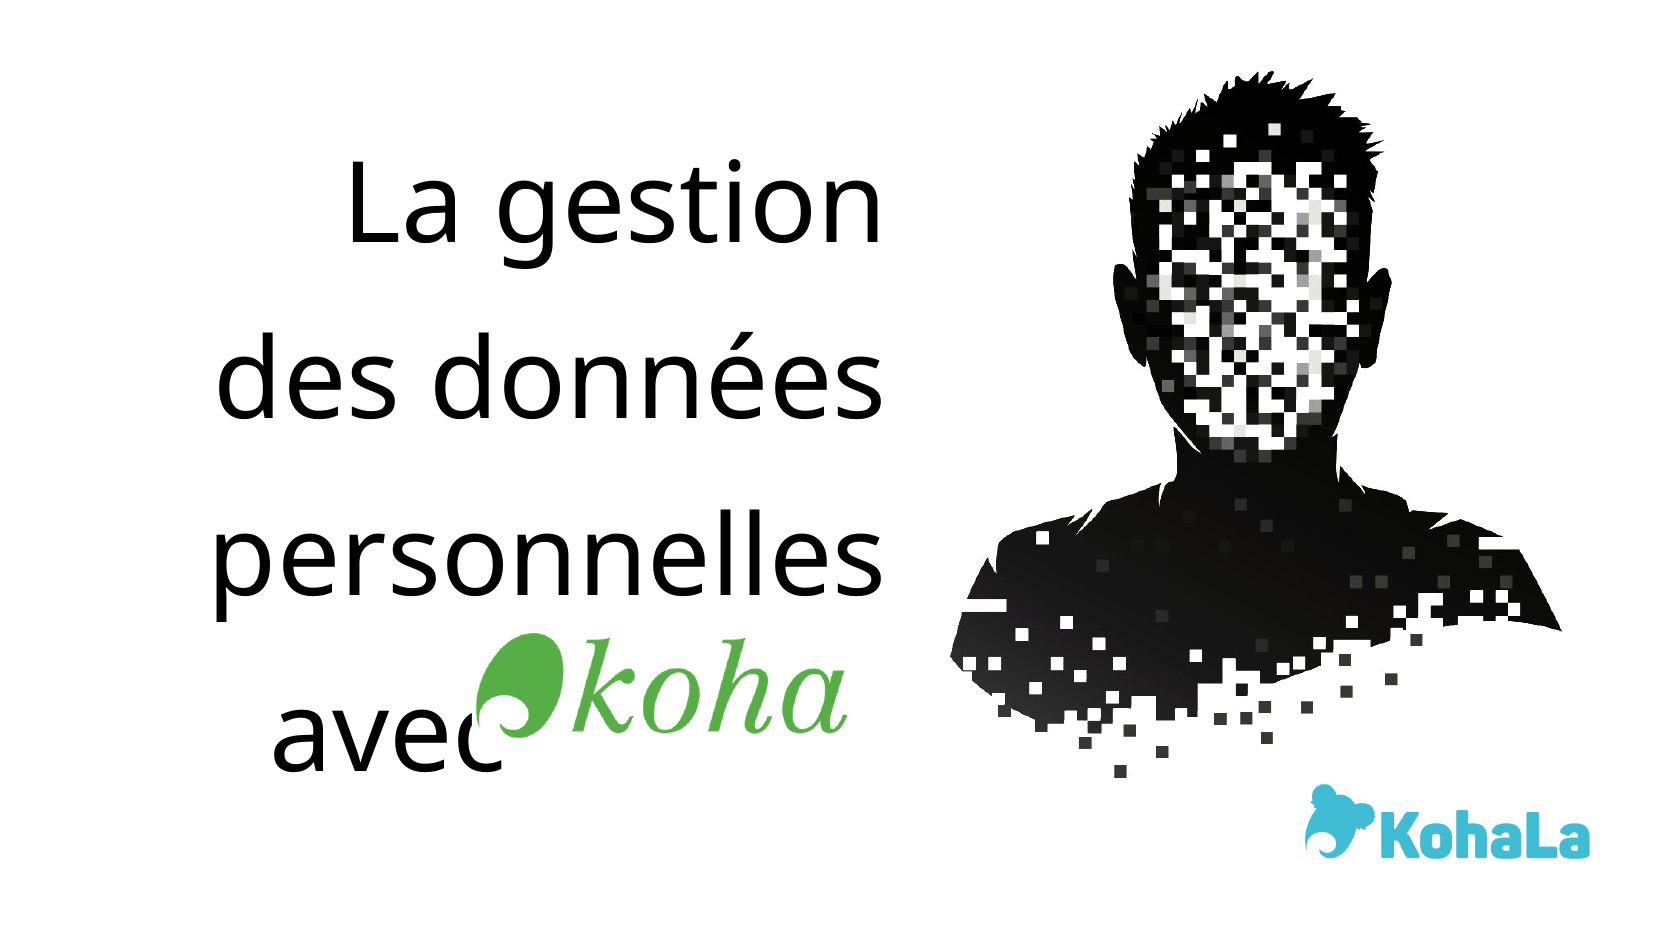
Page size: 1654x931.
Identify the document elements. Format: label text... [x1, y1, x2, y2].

picture [471, 625, 853, 752]
picture [836, 0, 1654, 865]
subtitle La gestion des données personnelles avec [82, 104, 888, 800]
